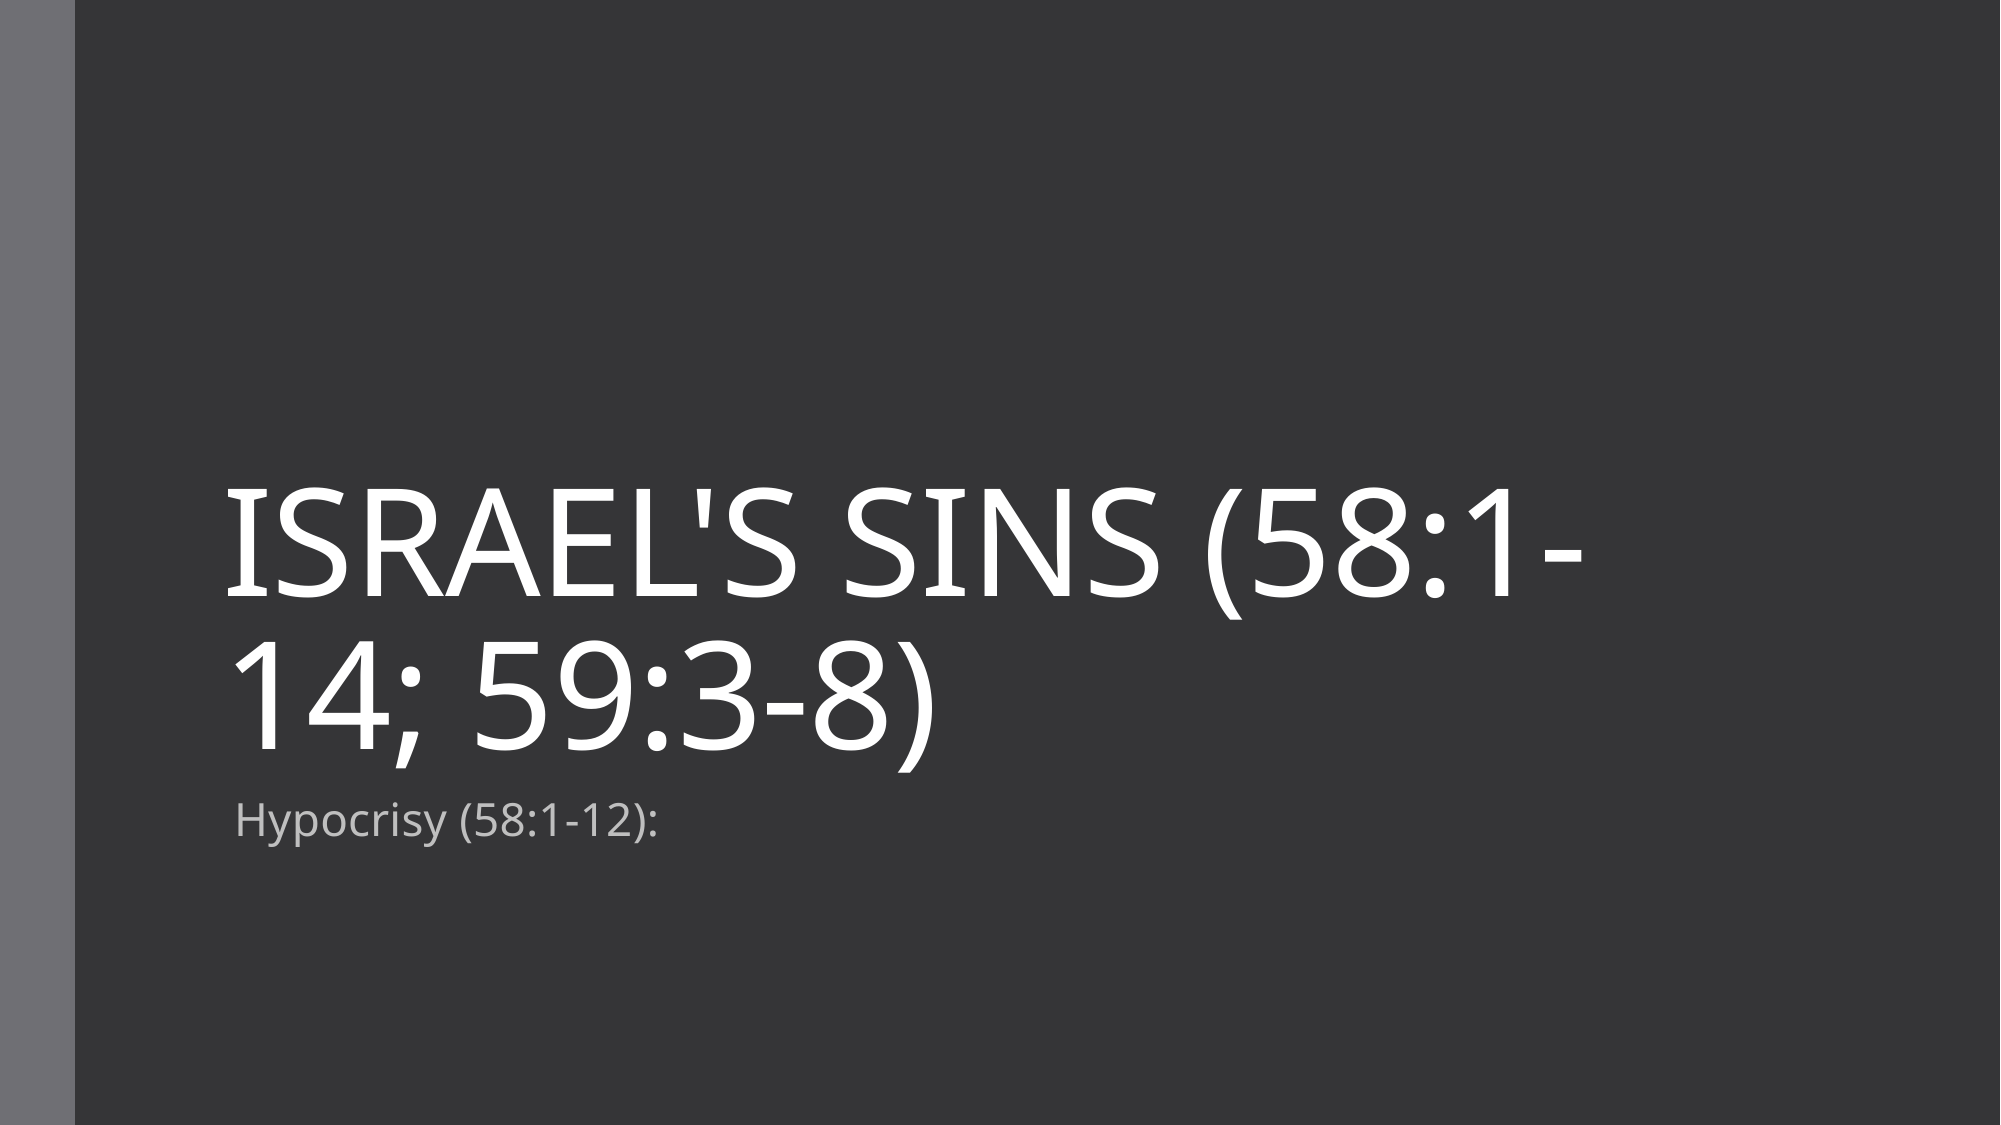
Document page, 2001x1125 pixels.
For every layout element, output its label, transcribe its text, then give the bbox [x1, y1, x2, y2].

subtitle Hypocrisy (58:1-12): [206, 787, 1752, 1066]
title ISRAEL'S SINS (58:1-14; 59:3-8) [206, 124, 1752, 787]
